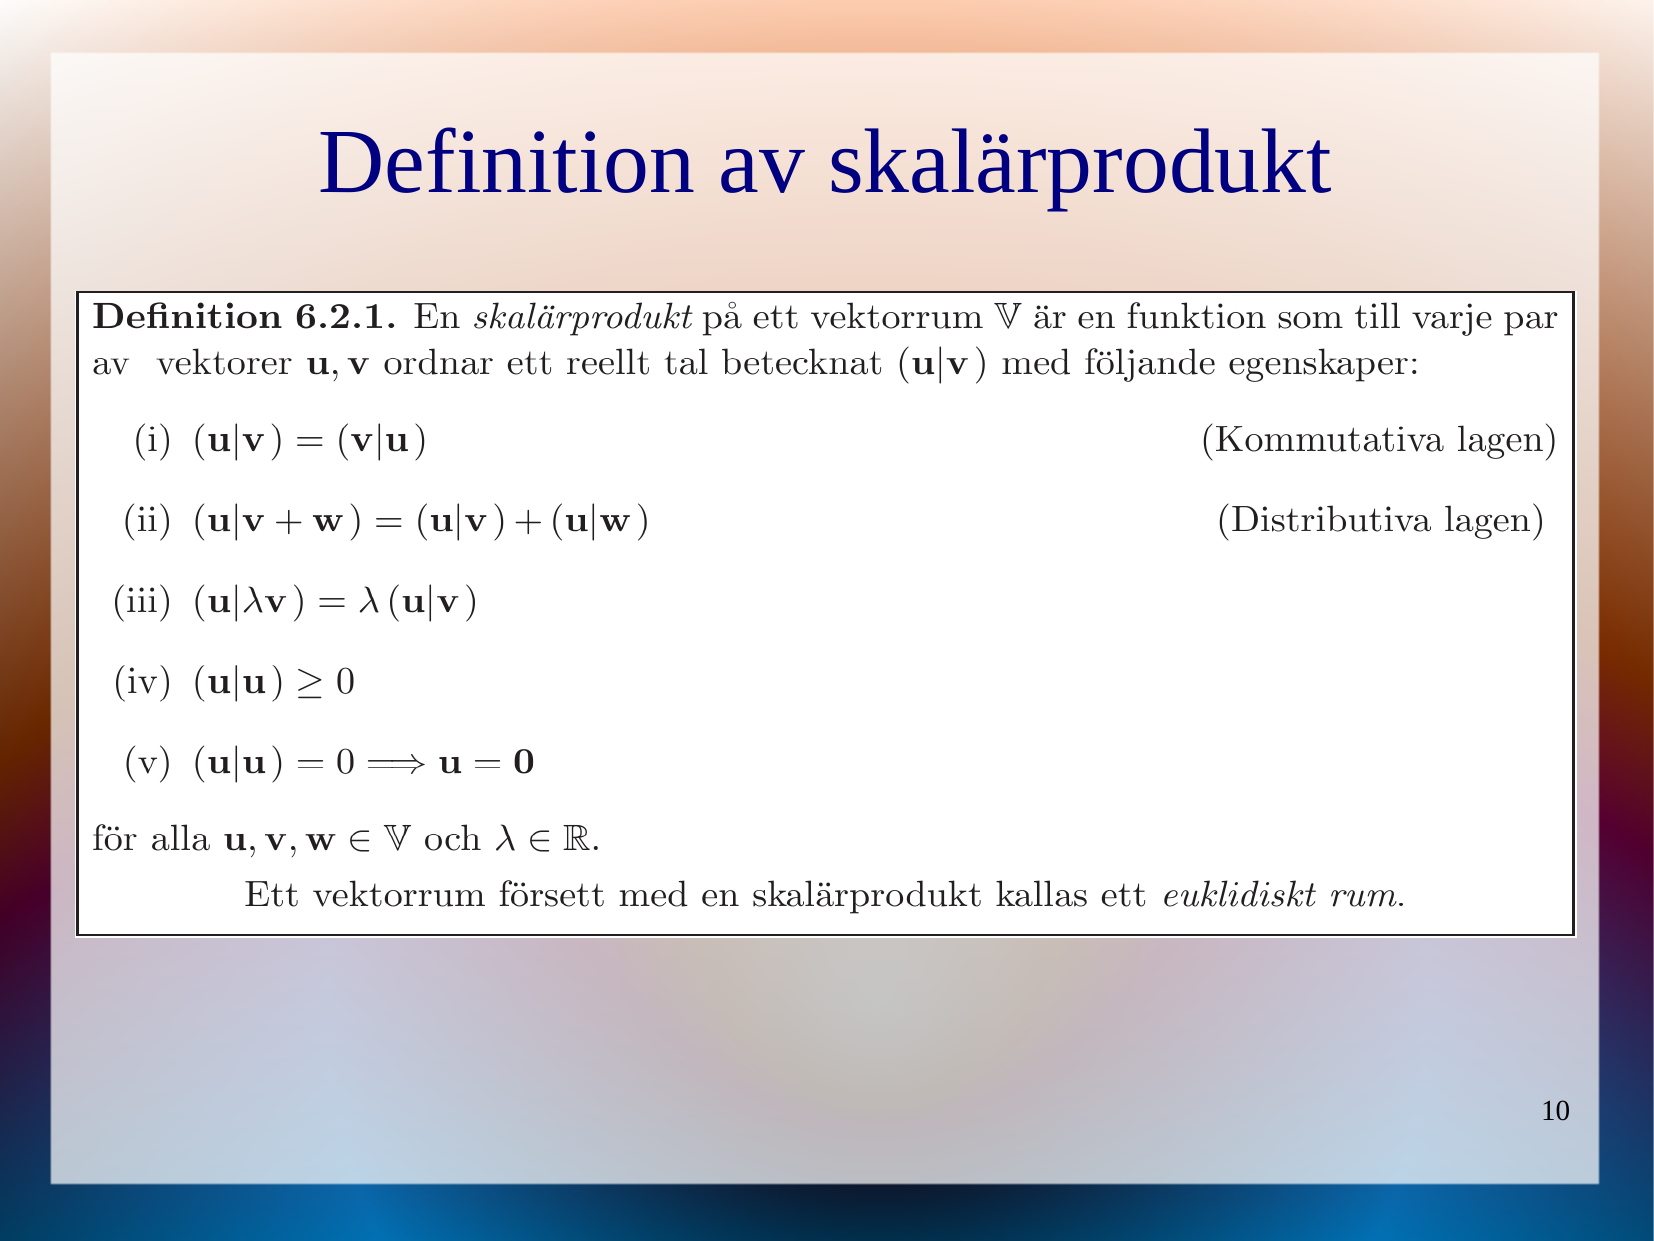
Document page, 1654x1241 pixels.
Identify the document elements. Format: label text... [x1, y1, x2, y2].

picture [0, 0, 1654, 1241]
title Definition av skalärprodukt [82, 62, 1571, 256]
